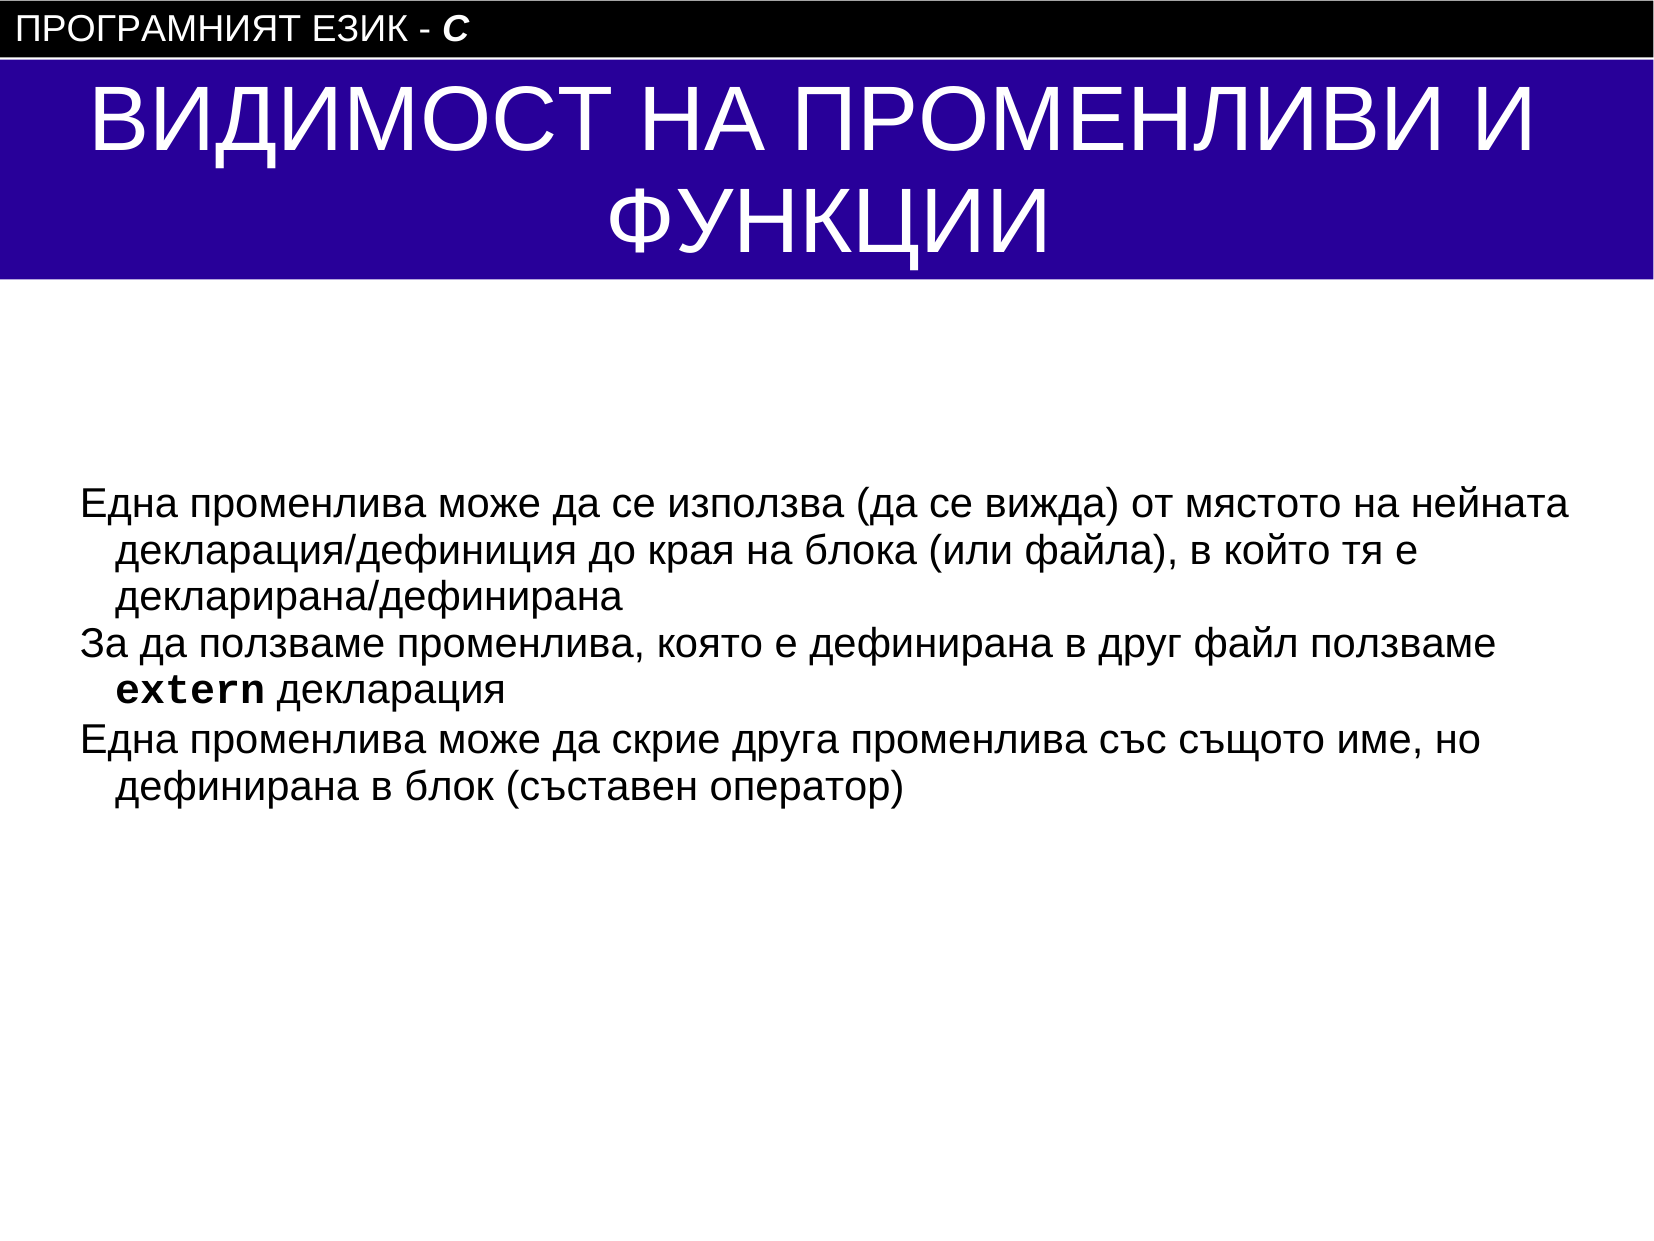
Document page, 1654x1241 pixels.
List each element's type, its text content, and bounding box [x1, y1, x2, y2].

text_box ВИДИМОСТ НА ПРОМЕНЛИВИ И ФУНКЦИИ [0, 59, 1654, 280]
text_box ПРОГРАМНИЯT ЕЗИК - С [0, 0, 1654, 58]
text_box Една променлива може да се използва (да се вижда) от мястото на нейната декларация/дефиниция до края на блока (или файла), в който тя е декларирана/дефинирана За да ползваме променлива, която е дефинирана в друг файл ползваме extern декларация Една променлива може да скрие друга променлива със същото име, но дефинирана в блок (съставен оператор) [29, 472, 1595, 817]
